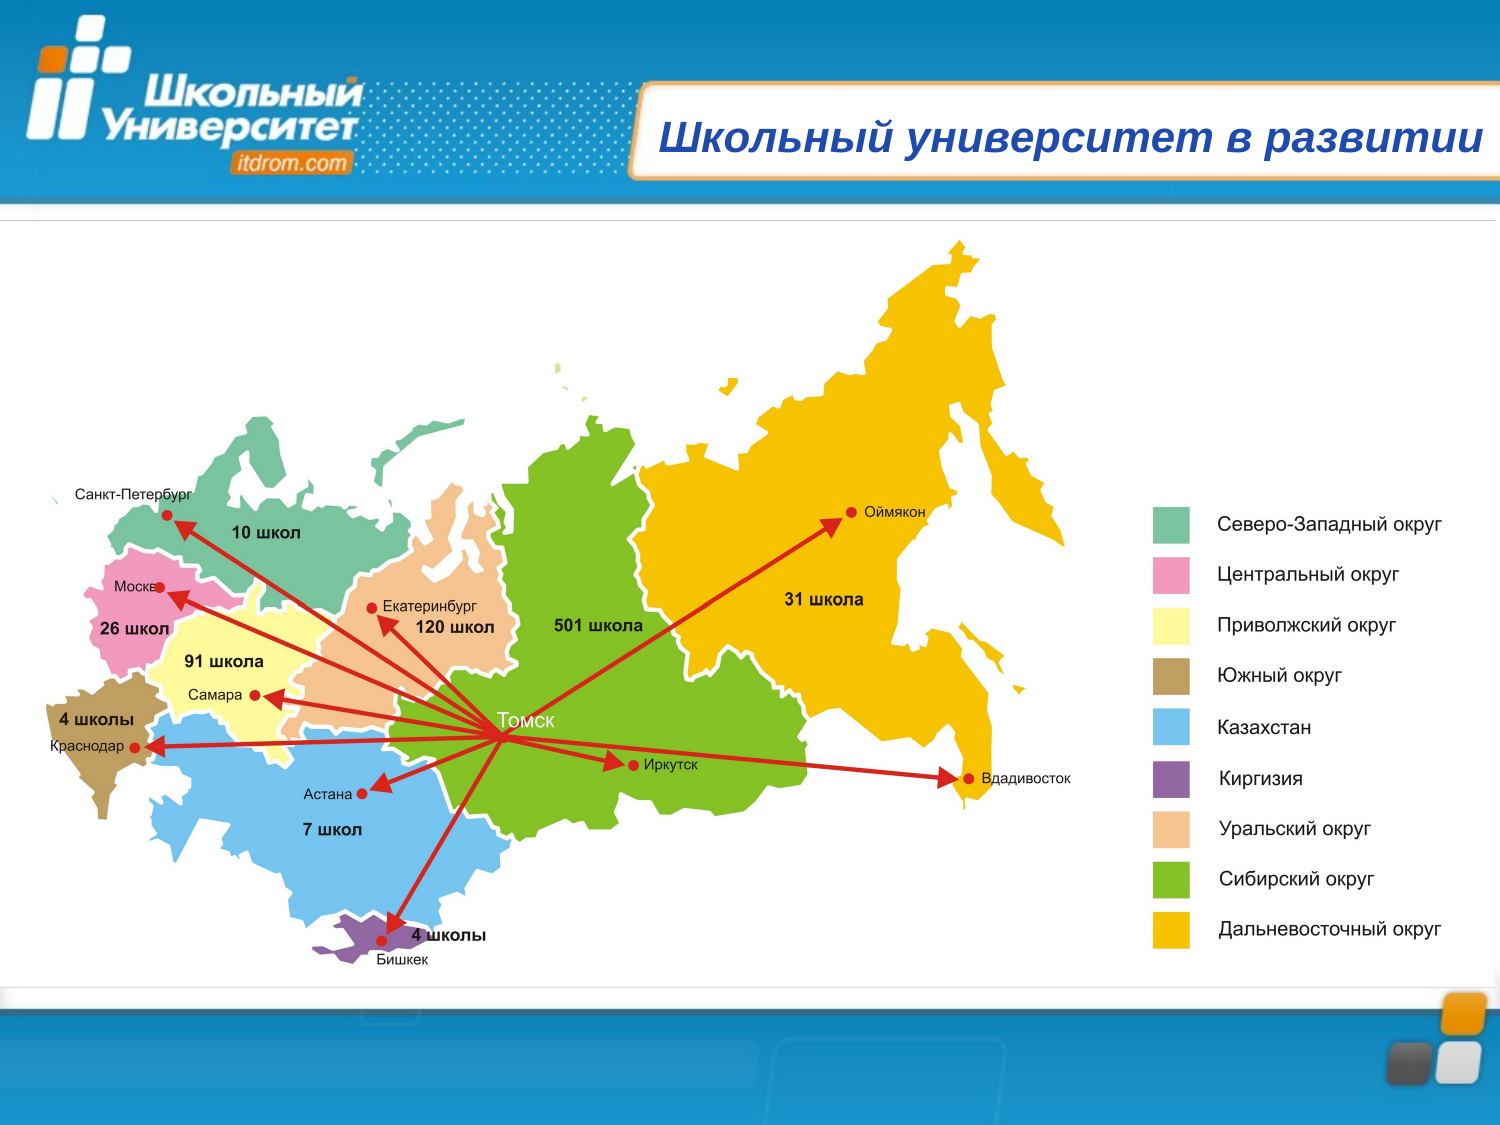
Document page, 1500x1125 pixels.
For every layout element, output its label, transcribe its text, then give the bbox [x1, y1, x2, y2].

title Школьный университет в развитии [643, 78, 1500, 197]
picture [0, 13, 1500, 1125]
